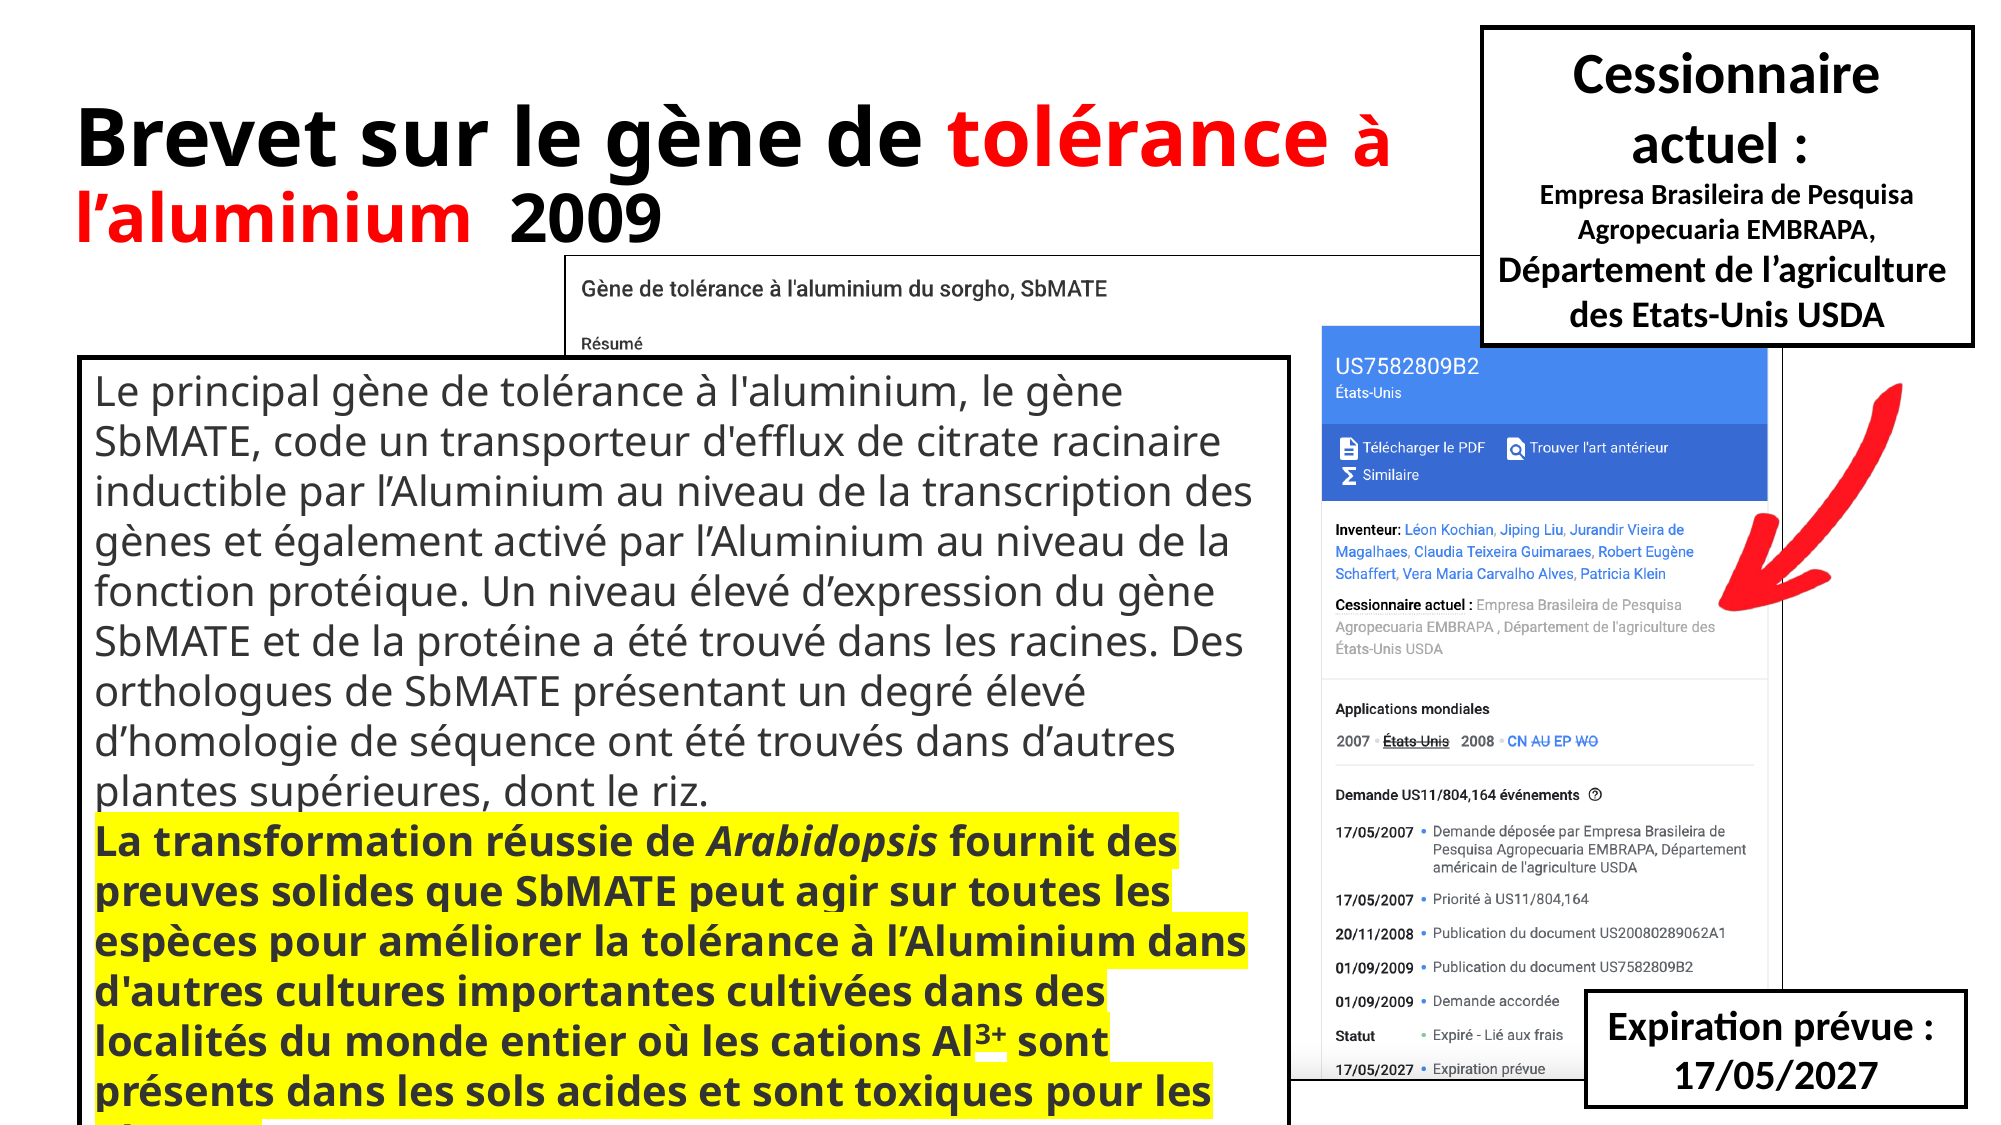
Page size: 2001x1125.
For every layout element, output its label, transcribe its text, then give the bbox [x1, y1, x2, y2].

text_box Expiration prévue : 17/05/2027 [1586, 990, 1966, 1107]
title Brevet sur le gène de tolérance à l’aluminium 2009 [59, 88, 1480, 266]
picture [565, 226, 2000, 1080]
text_box Le principal gène de tolérance à l'aluminium, le gène SbMATE, code un transporteur d'efflux de citrate racinaire inductible par l’Aluminium au niveau de la transcription des gènes et également activé par l’Aluminium au niveau de la fonction protéique. Un niveau élevé d’expression du gène SbMATE et de la protéine a été trouvé dans les racines. Des orthologues de SbMATE présentant un degré élevé d’homologie de séquence ont été trouvés dans d’autres plantes supérieures, dont le riz. La transformation réussie de Arabidopsis fournit des preuves solides que SbMATE peut agir sur toutes les espèces pour améliorer la tolérance à l’Aluminium dans d'autres cultures importantes cultivées dans des localités du monde entier où les cations Al3+ sont présents dans les sols acides et sont toxiques pour les plantes. [79, 357, 1290, 1080]
text_box Cessionnaire actuel : Empresa Brasileira de Pesquisa Agropecuaria EMBRAPA, Département de l’agriculture des Etats-Unis USDA [1481, 27, 1973, 346]
